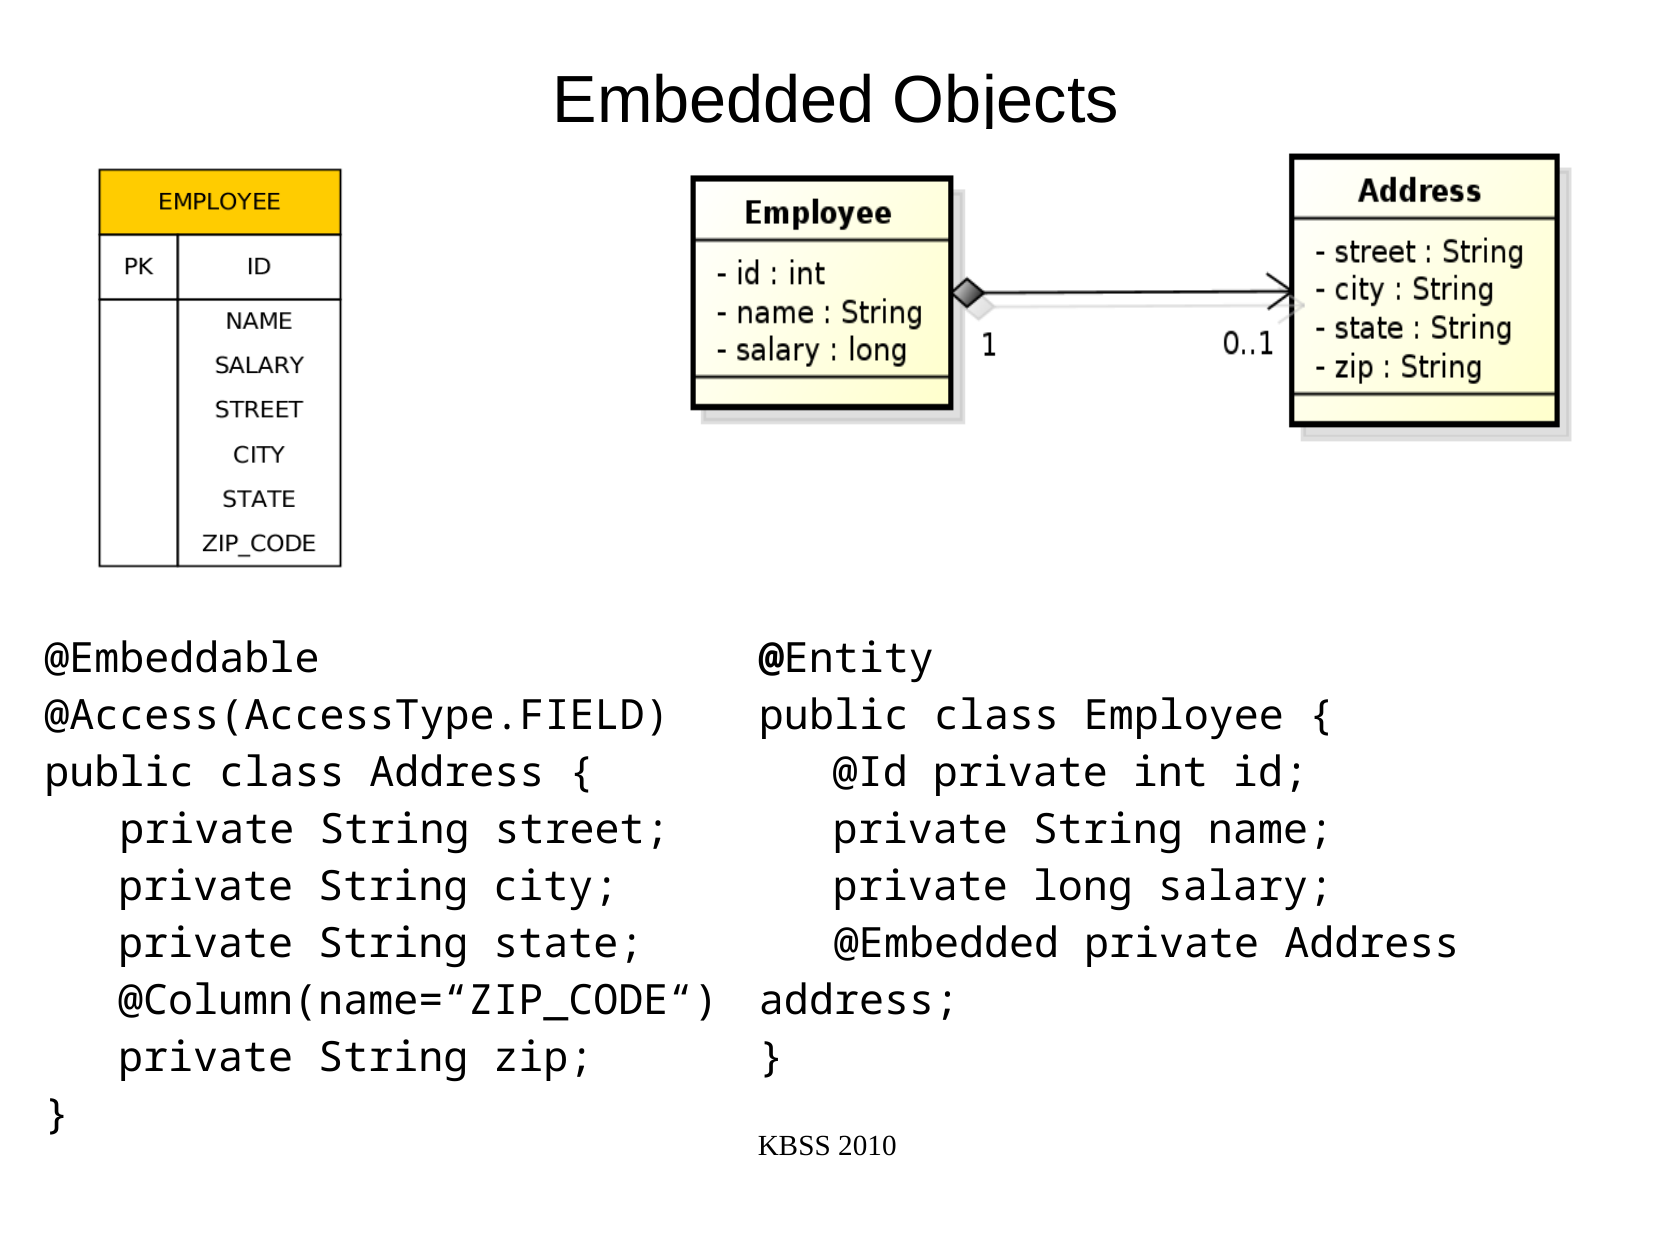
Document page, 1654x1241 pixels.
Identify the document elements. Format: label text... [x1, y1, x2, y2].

title Embedded Objects [82, 3, 1571, 196]
picture [679, 129, 1582, 454]
text_box @Embeddable @Access(AccessType.FIELD) public class Address { private String street; private String city; private String state; @Column(name=“ZIP_CODE“) private String zip; } [29, 620, 740, 1072]
text_box @Entity public class Employee { @Id private int id; private String name; private long salary; @Embedded private Address address; } [744, 620, 1654, 1025]
picture [83, 160, 355, 579]
